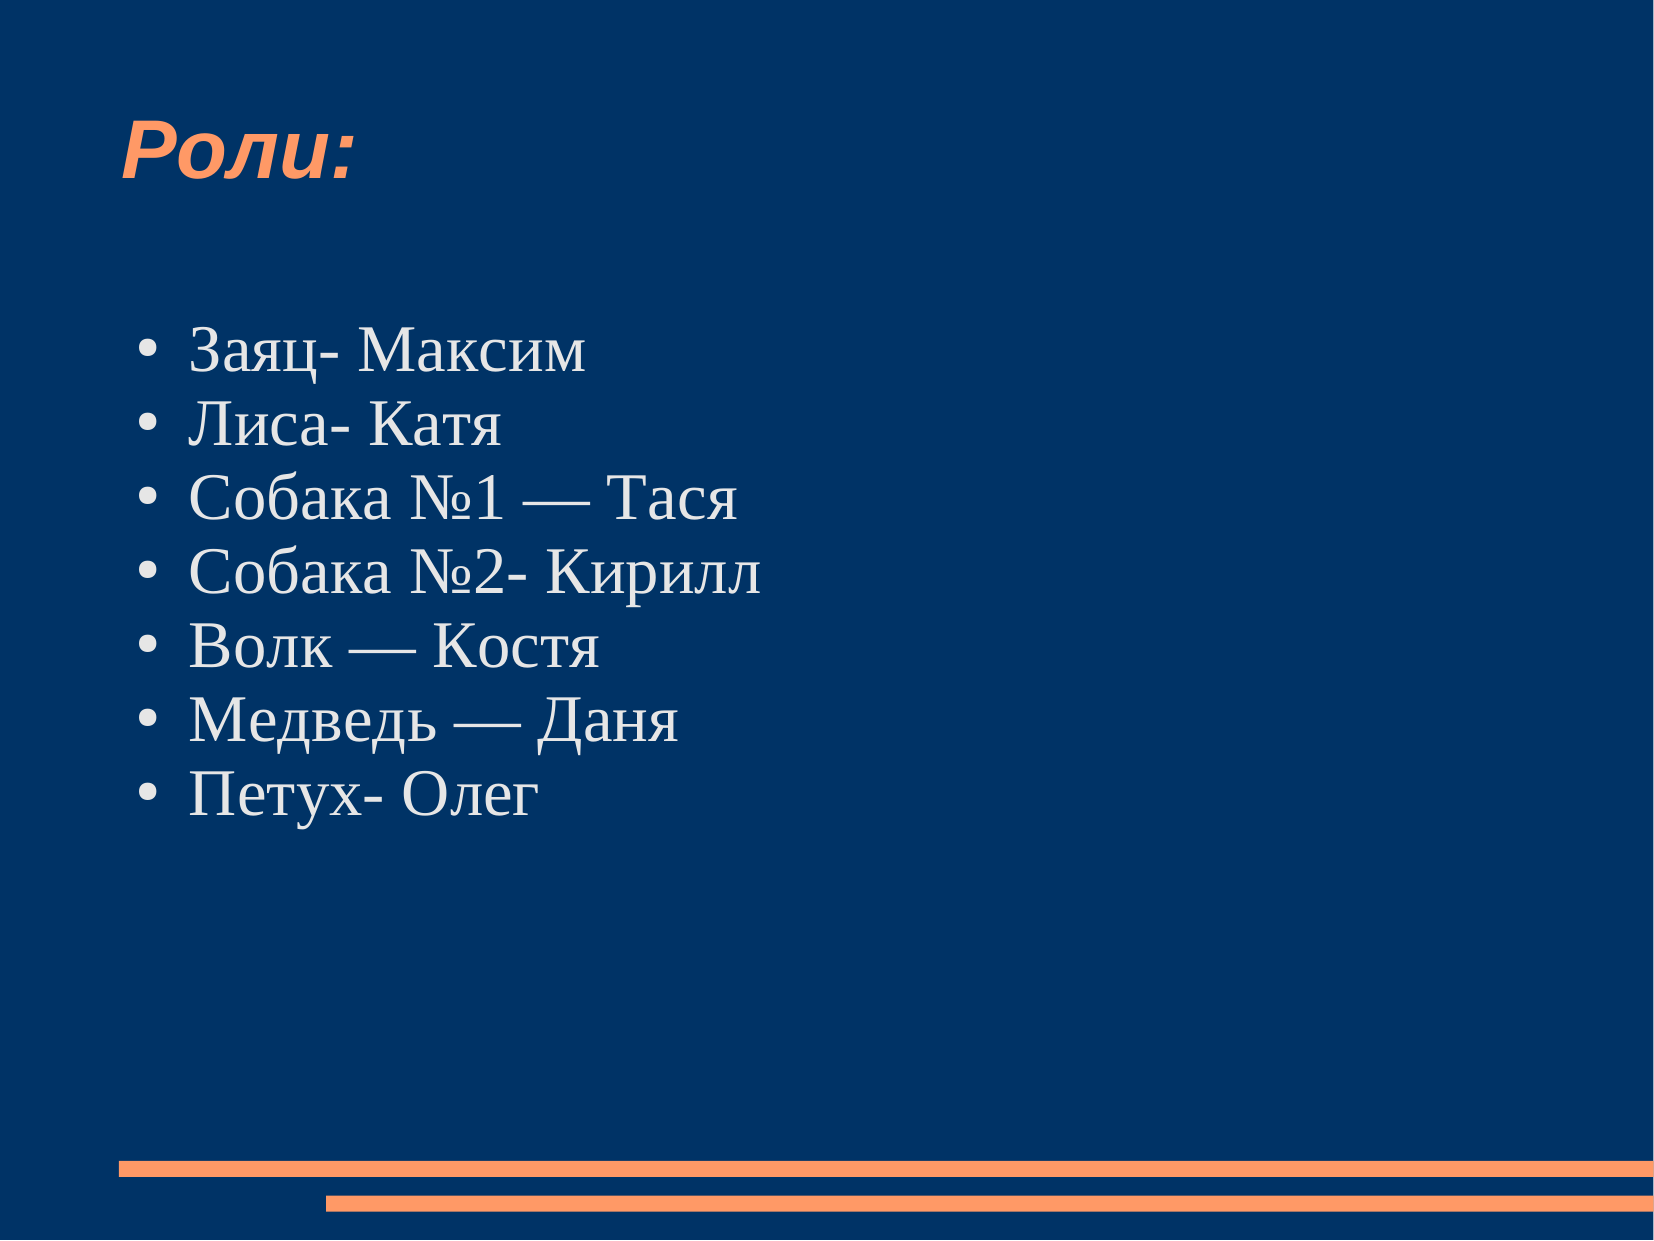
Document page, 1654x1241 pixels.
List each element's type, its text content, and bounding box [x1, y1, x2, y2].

list Заяц- Максим Лиса- Катя Собака №1 — Тася Собака №2- Кирилл Волк — Костя Медведь — Даня Петух- Олег [118, 312, 1558, 1123]
title Роли: [121, 46, 1534, 254]
